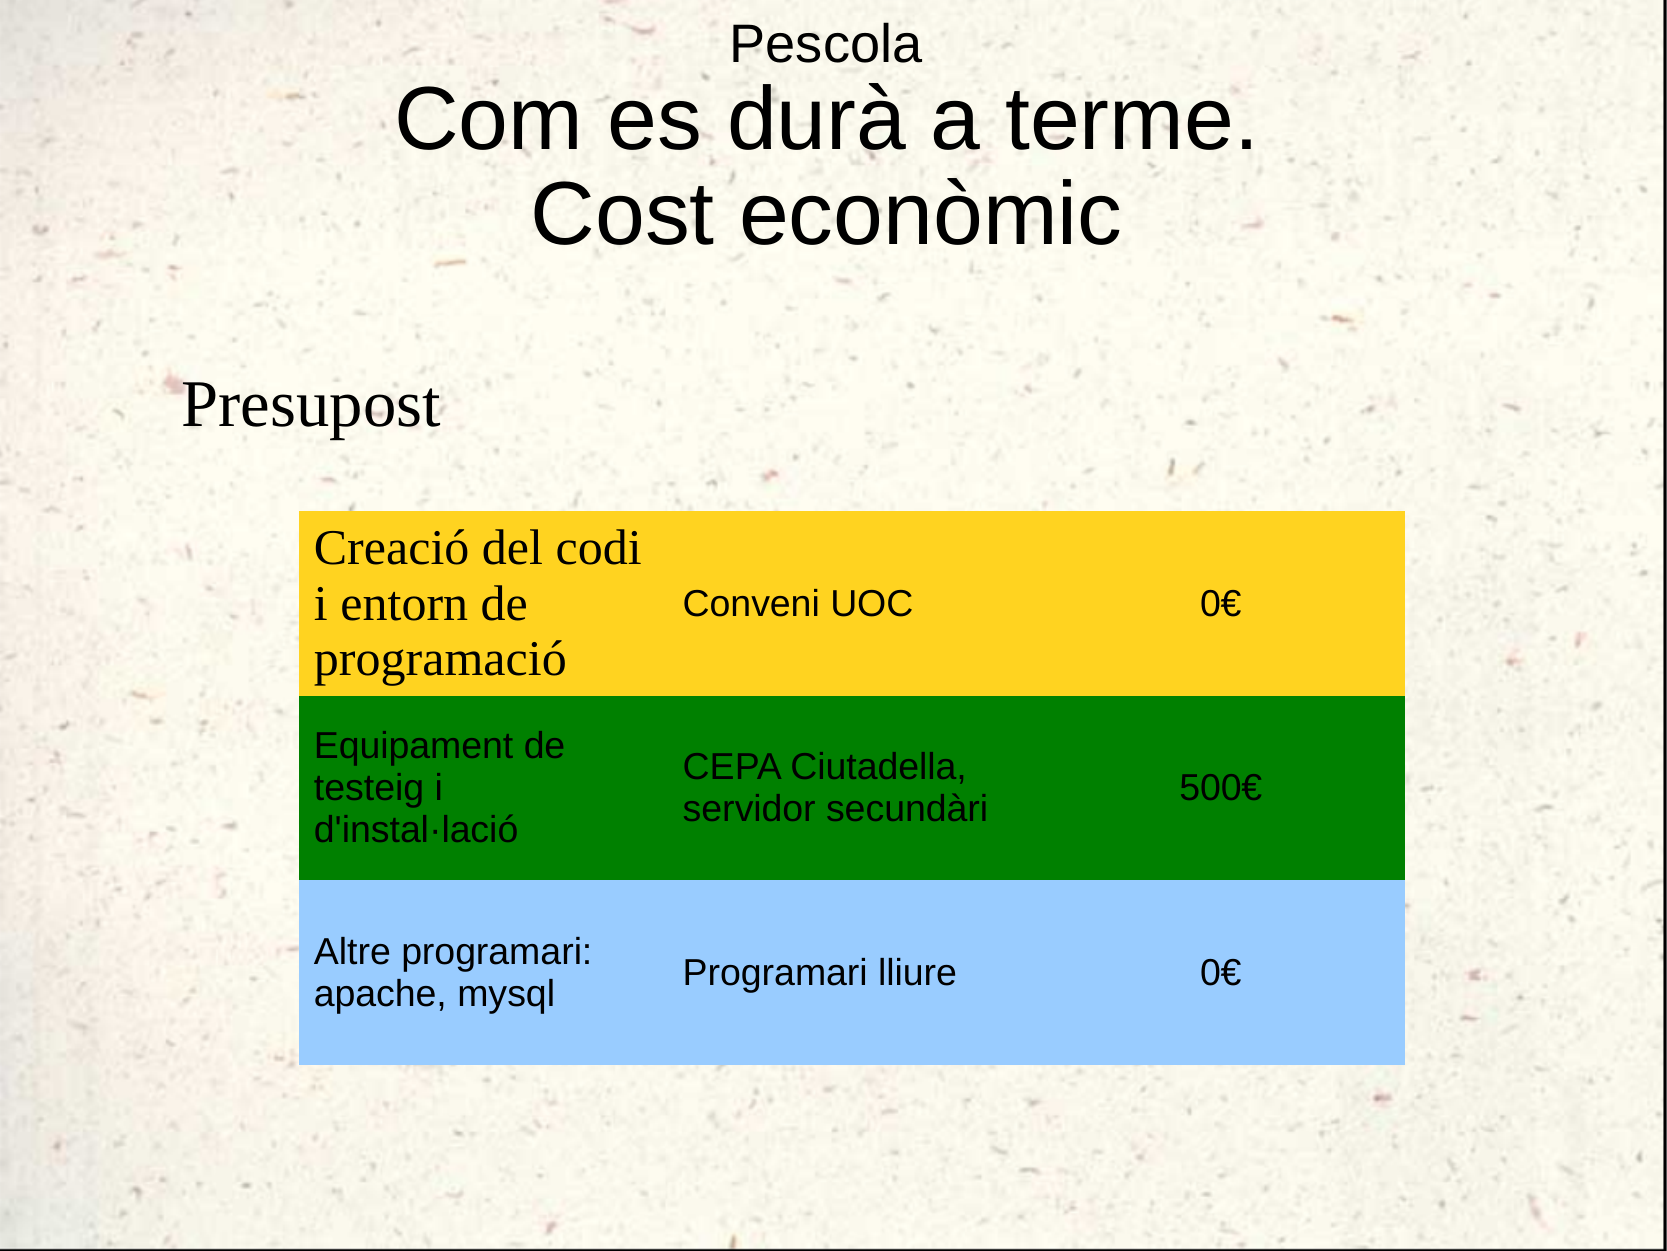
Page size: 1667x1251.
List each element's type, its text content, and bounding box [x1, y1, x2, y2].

title Pescola Com es durà a terme. Cost econòmic [118, 14, 1535, 266]
table_header Conveni UOC [668, 511, 1036, 696]
table_cell 0€ [1036, 880, 1405, 1065]
picture [0, 0, 1667, 1251]
table_cell Programari lliure [668, 880, 1036, 1065]
table_cell 500€ [1036, 696, 1405, 880]
table_cell Altre programari: apache, mysql [299, 880, 668, 1065]
table_header Creació del codi i entorn de programació [299, 511, 668, 696]
table_header 0€ [1036, 511, 1405, 696]
table_cell Equipament de testeig i d'instal·lació [299, 696, 668, 880]
list Presupost [124, 366, 1542, 1178]
table_cell CEPA Ciutadella, servidor secundàri [668, 696, 1036, 880]
